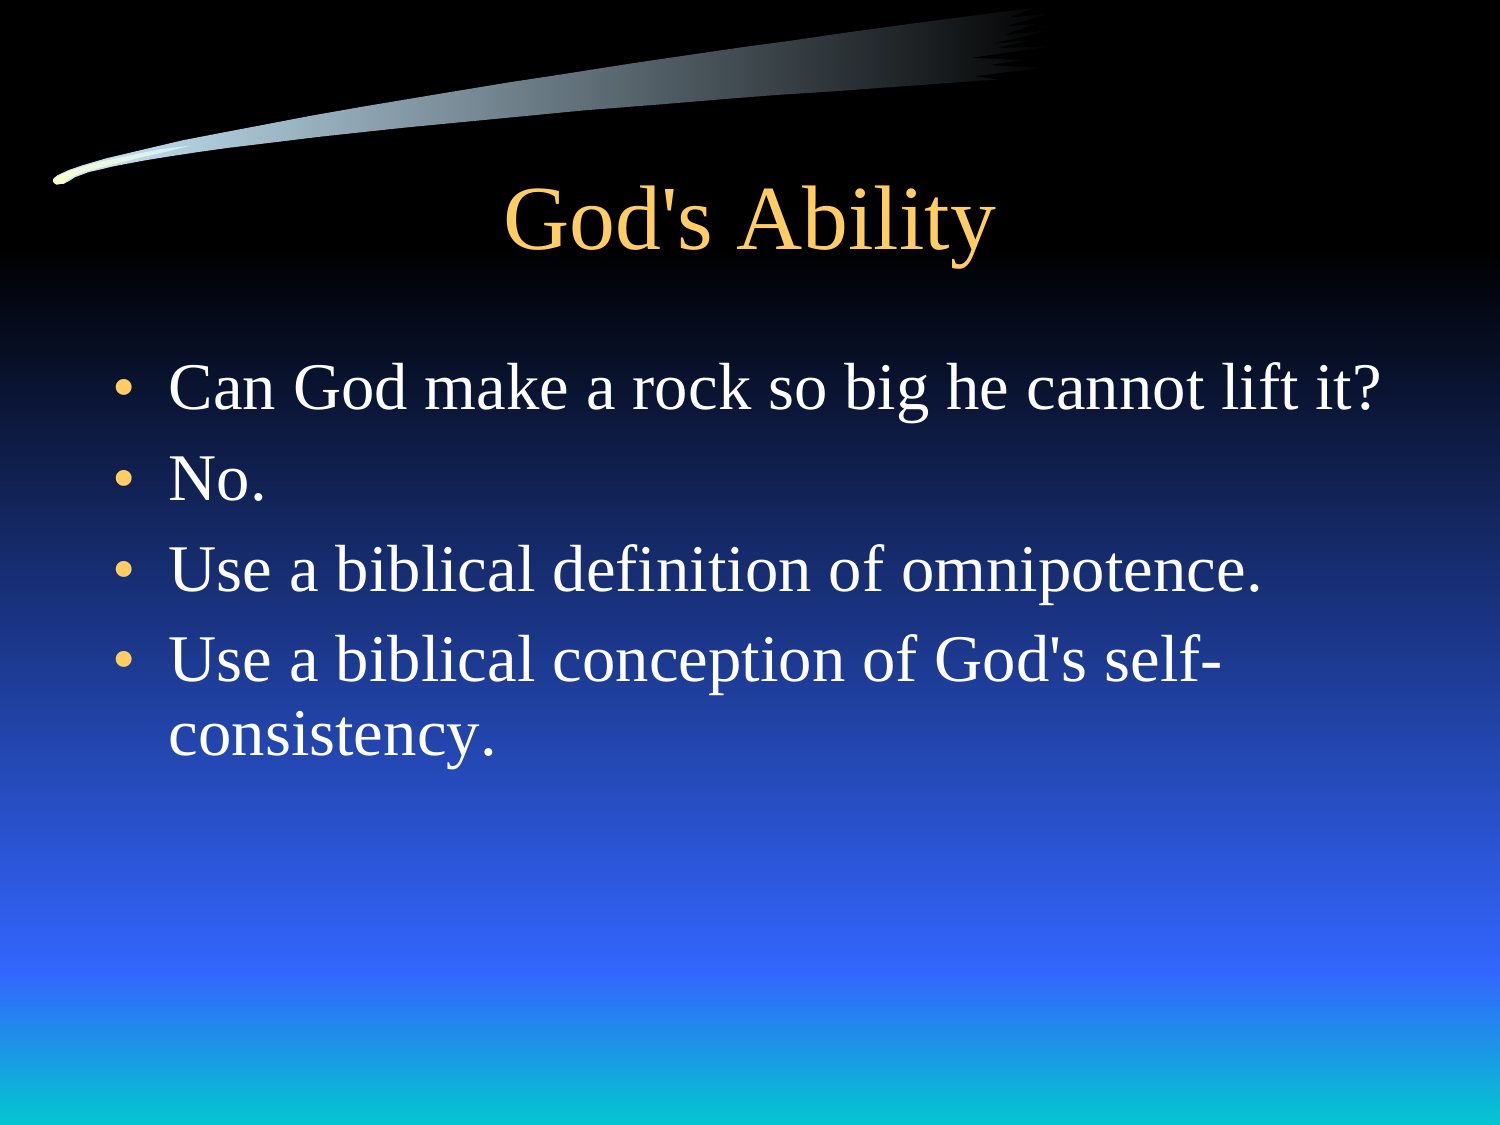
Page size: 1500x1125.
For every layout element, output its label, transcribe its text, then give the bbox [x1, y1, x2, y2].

list Can God make a rock so big he cannot lift it? No. Use a biblical definition of omnipotence. Use a biblical conception of God's self-consistency. [112, 350, 1388, 1078]
title God's Ability [112, 124, 1388, 313]
